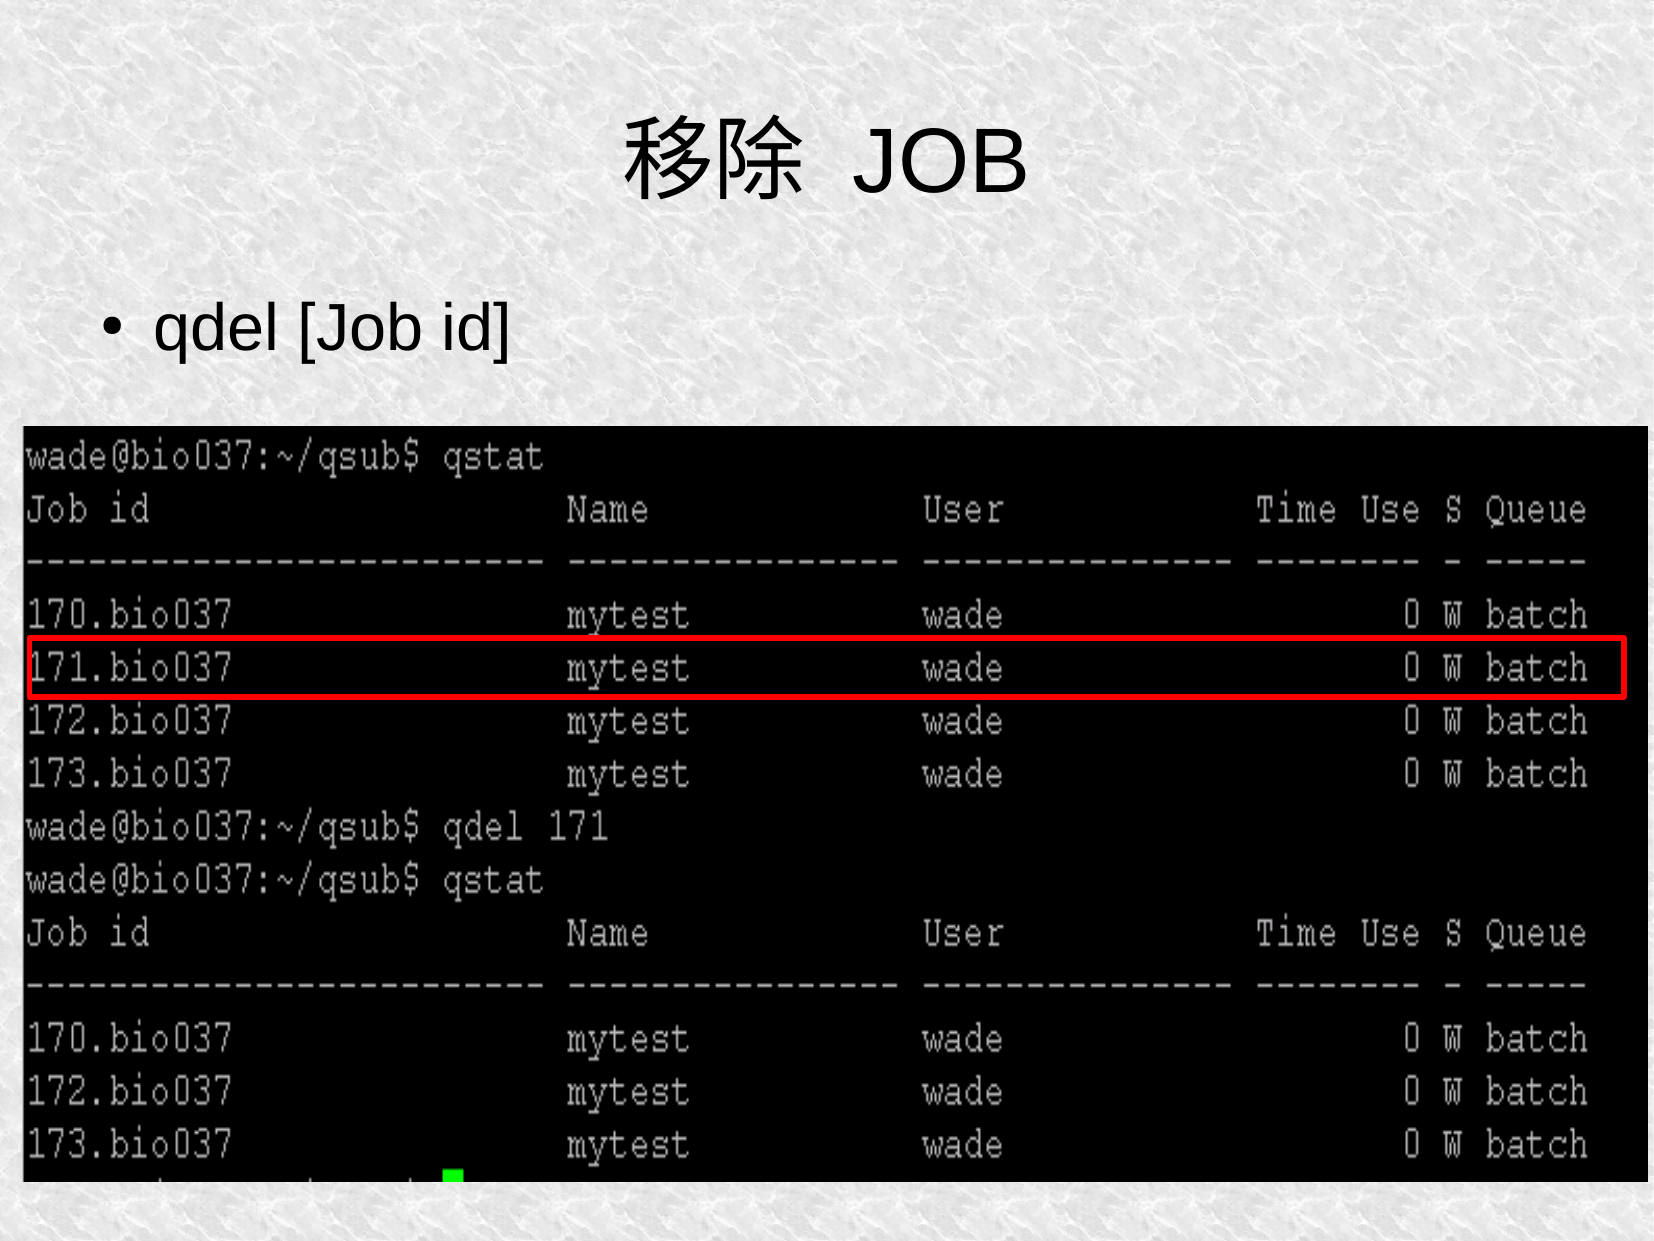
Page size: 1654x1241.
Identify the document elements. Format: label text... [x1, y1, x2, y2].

title 移除 JOB [82, 97, 1571, 209]
picture [0, 0, 1654, 1241]
list qdel [Job id] [82, 290, 1571, 366]
